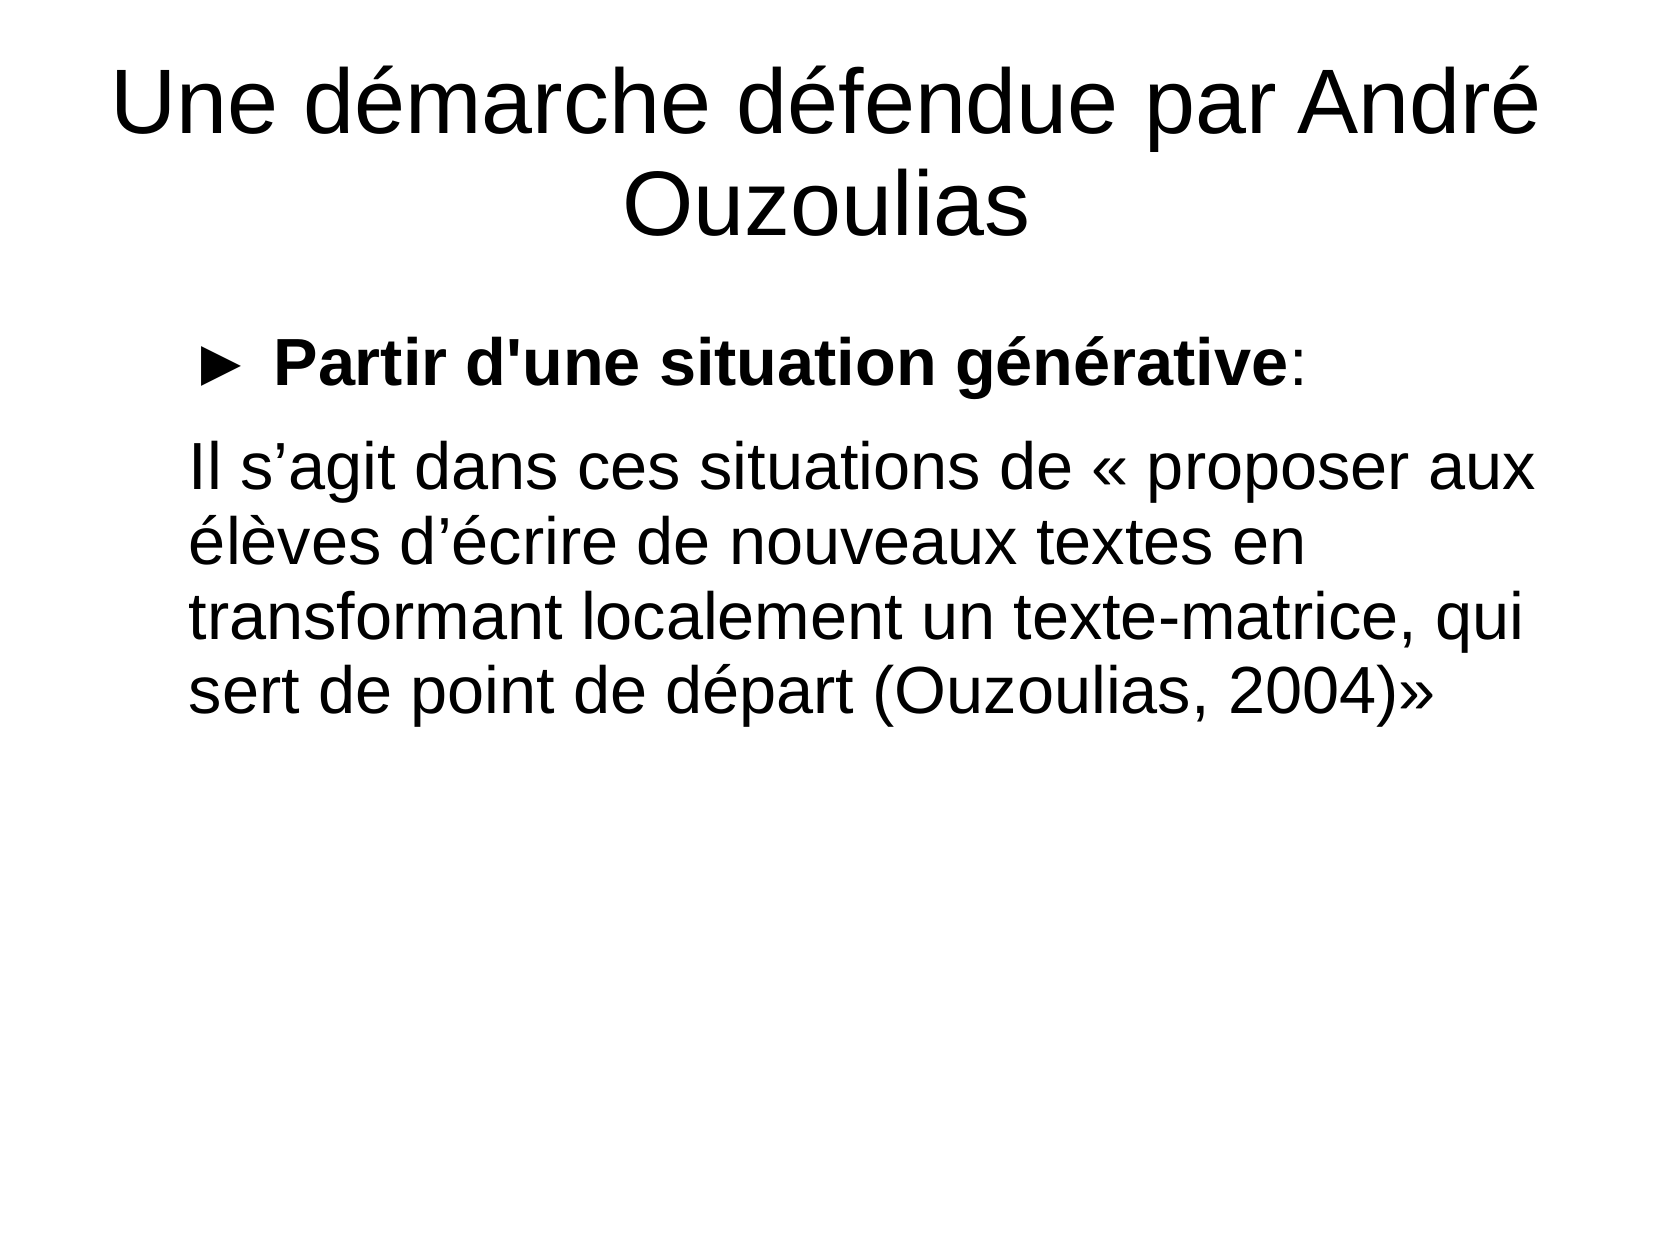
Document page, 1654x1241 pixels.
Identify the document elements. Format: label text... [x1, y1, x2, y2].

list ► Partir d'une situation générative: Il s’agit dans ces situations de « proposer aux élèves d’écrire de nouveaux textes en transformant localement un texte-matrice, qui sert de point de départ (Ouzoulias, 2004)» [118, 324, 1595, 1034]
title Une démarche défendue par André Ouzoulias [82, 49, 1571, 257]
